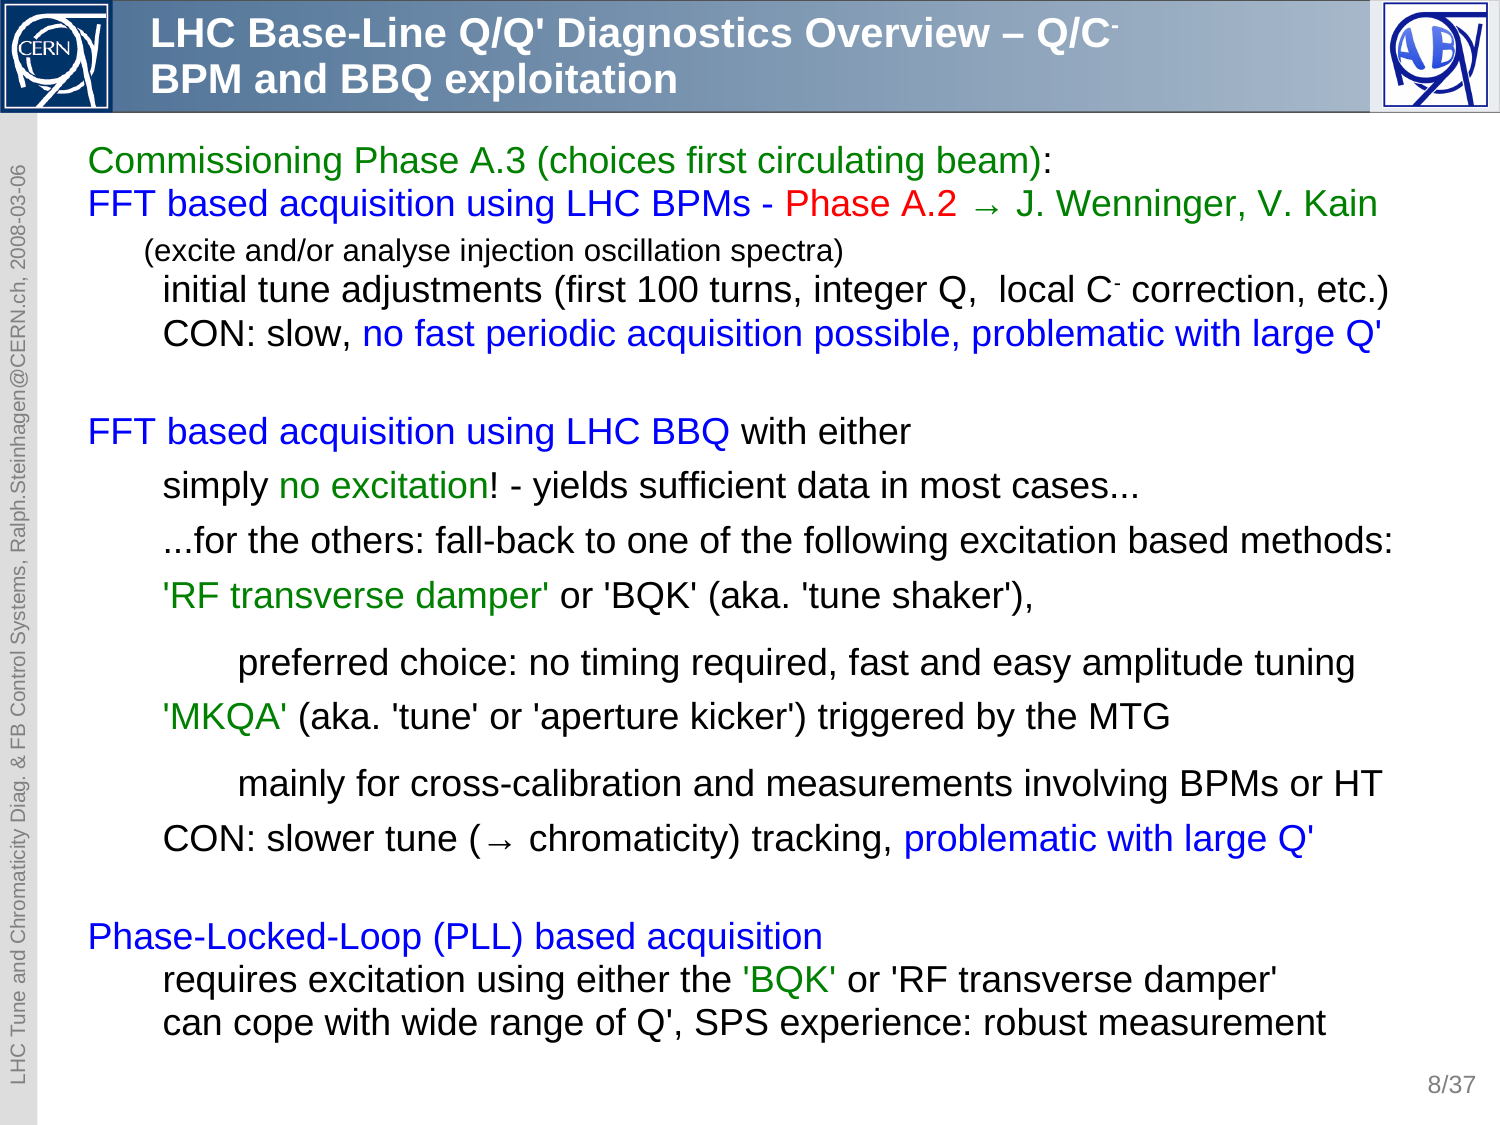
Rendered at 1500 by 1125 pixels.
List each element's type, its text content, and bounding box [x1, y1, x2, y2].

list Commissioning Phase A.3 (choices first circulating beam): FFT based acquisition using LHC BPMs - Phase A.2 → J. Wenninger, V. Kain (excite and/or analyse injection oscillation spectra) initial tune adjustments (first 100 turns, integer Q, local C- correction, etc.) CON: slow, no fast periodic acquisition possible, problematic with large Q' FFT based acquisition using LHC BBQ with either simply no excitation! - yields sufficient data in most cases... ...for the others: fall-back to one of the following excitation based methods: 'RF transverse damper' or 'BQK' (aka. 'tune shaker'), preferred choice: no timing required, fast and easy amplitude tuning 'MKQA' (aka. 'tune' or 'aperture kicker') triggered by the MTG mainly for cross-calibration and measurements involving BPMs or HT CON: slower tune (→ chromaticity) tracking, problematic with large Q' Phase-Locked-Loop (PLL) based acquisition requires excitation using either the 'BQK' or 'RF transverse damper' can cope with wide range of Q', SPS experience: robust measurement [87, 137, 1438, 1096]
picture [0, 0, 113, 113]
title LHC Base-Line Q/Q' Diagnostics Overview – Q/C- BPM and BBQ exploitation [150, 2, 1201, 111]
picture [1382, 1, 1489, 108]
